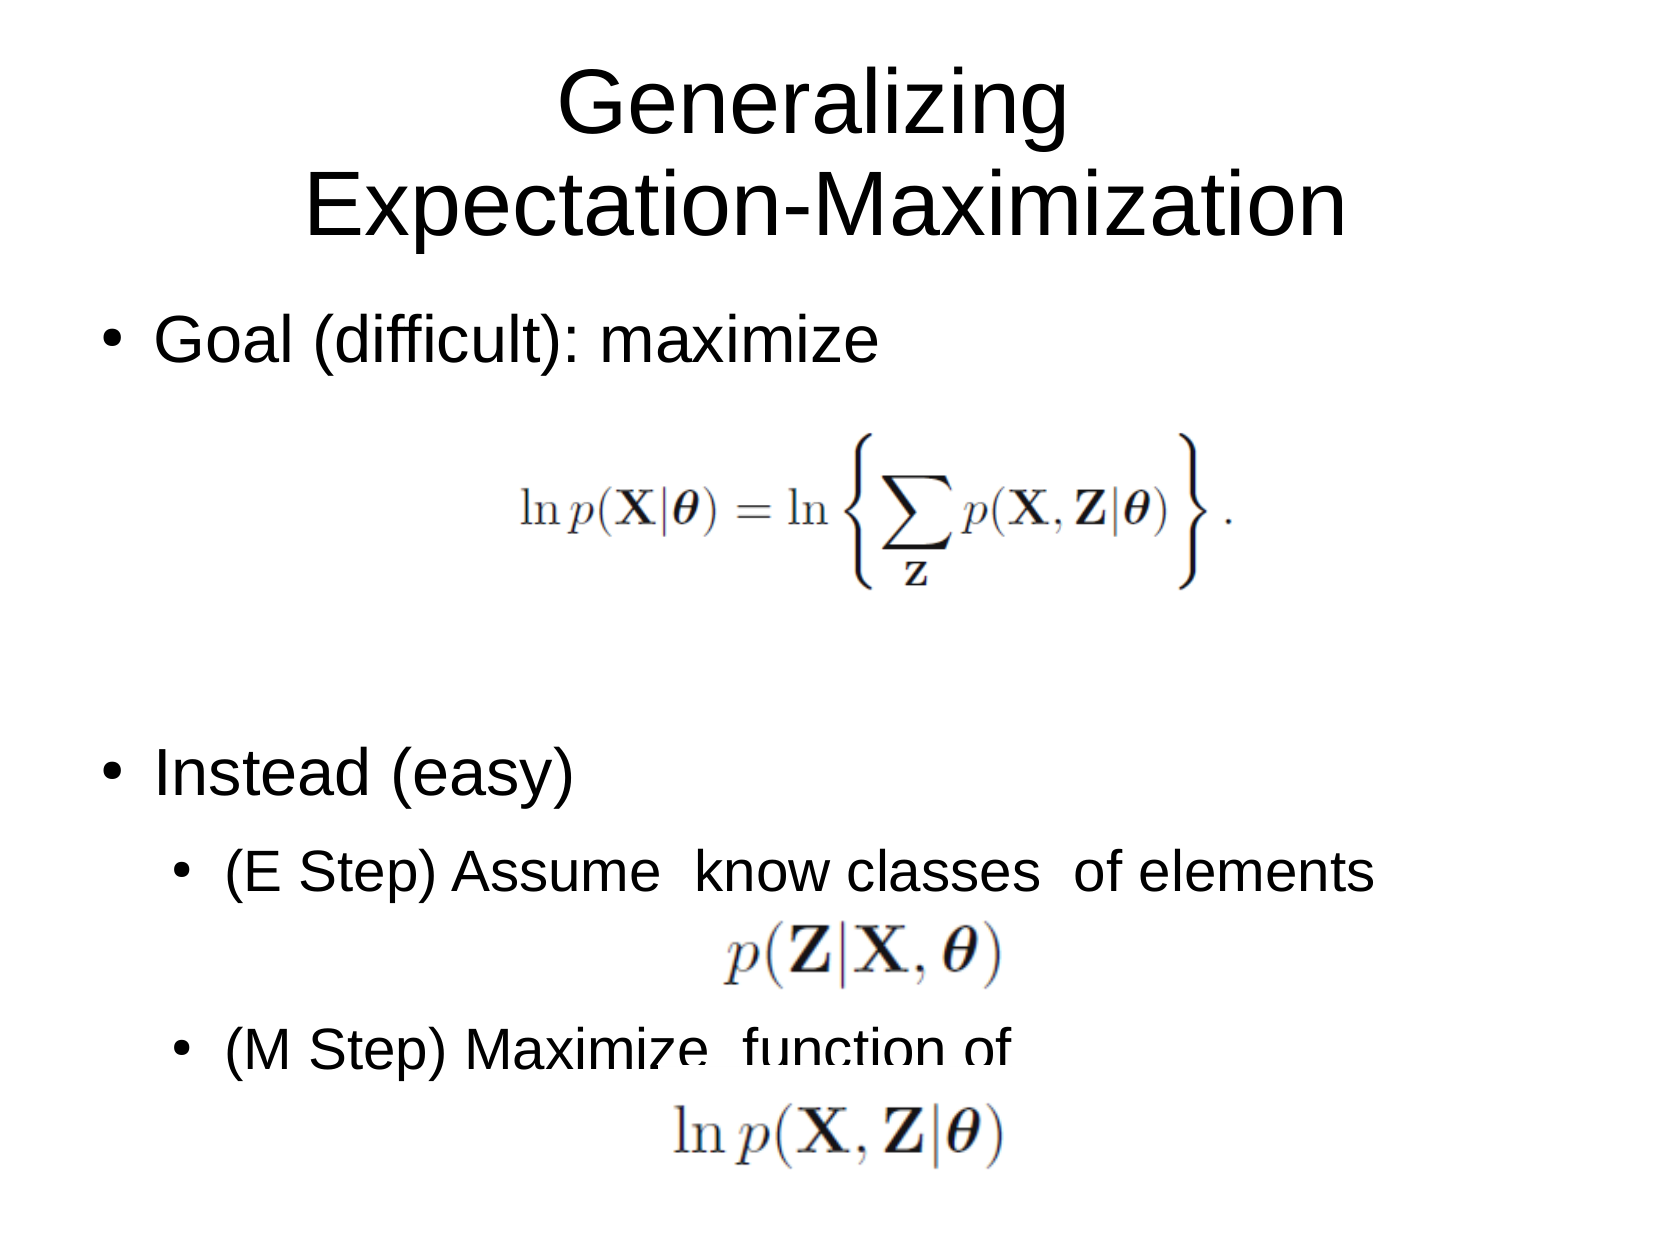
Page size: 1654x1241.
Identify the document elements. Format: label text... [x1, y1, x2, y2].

picture [658, 1065, 1012, 1204]
list Goal (difficult): maximize Instead (easy) (E Step) Assume know classes of elements (M Step) Maximize function of [82, 302, 1571, 1121]
title Generalizing Expectation-Maximization [82, 49, 1571, 257]
picture [465, 399, 1255, 631]
picture [716, 911, 1004, 1002]
